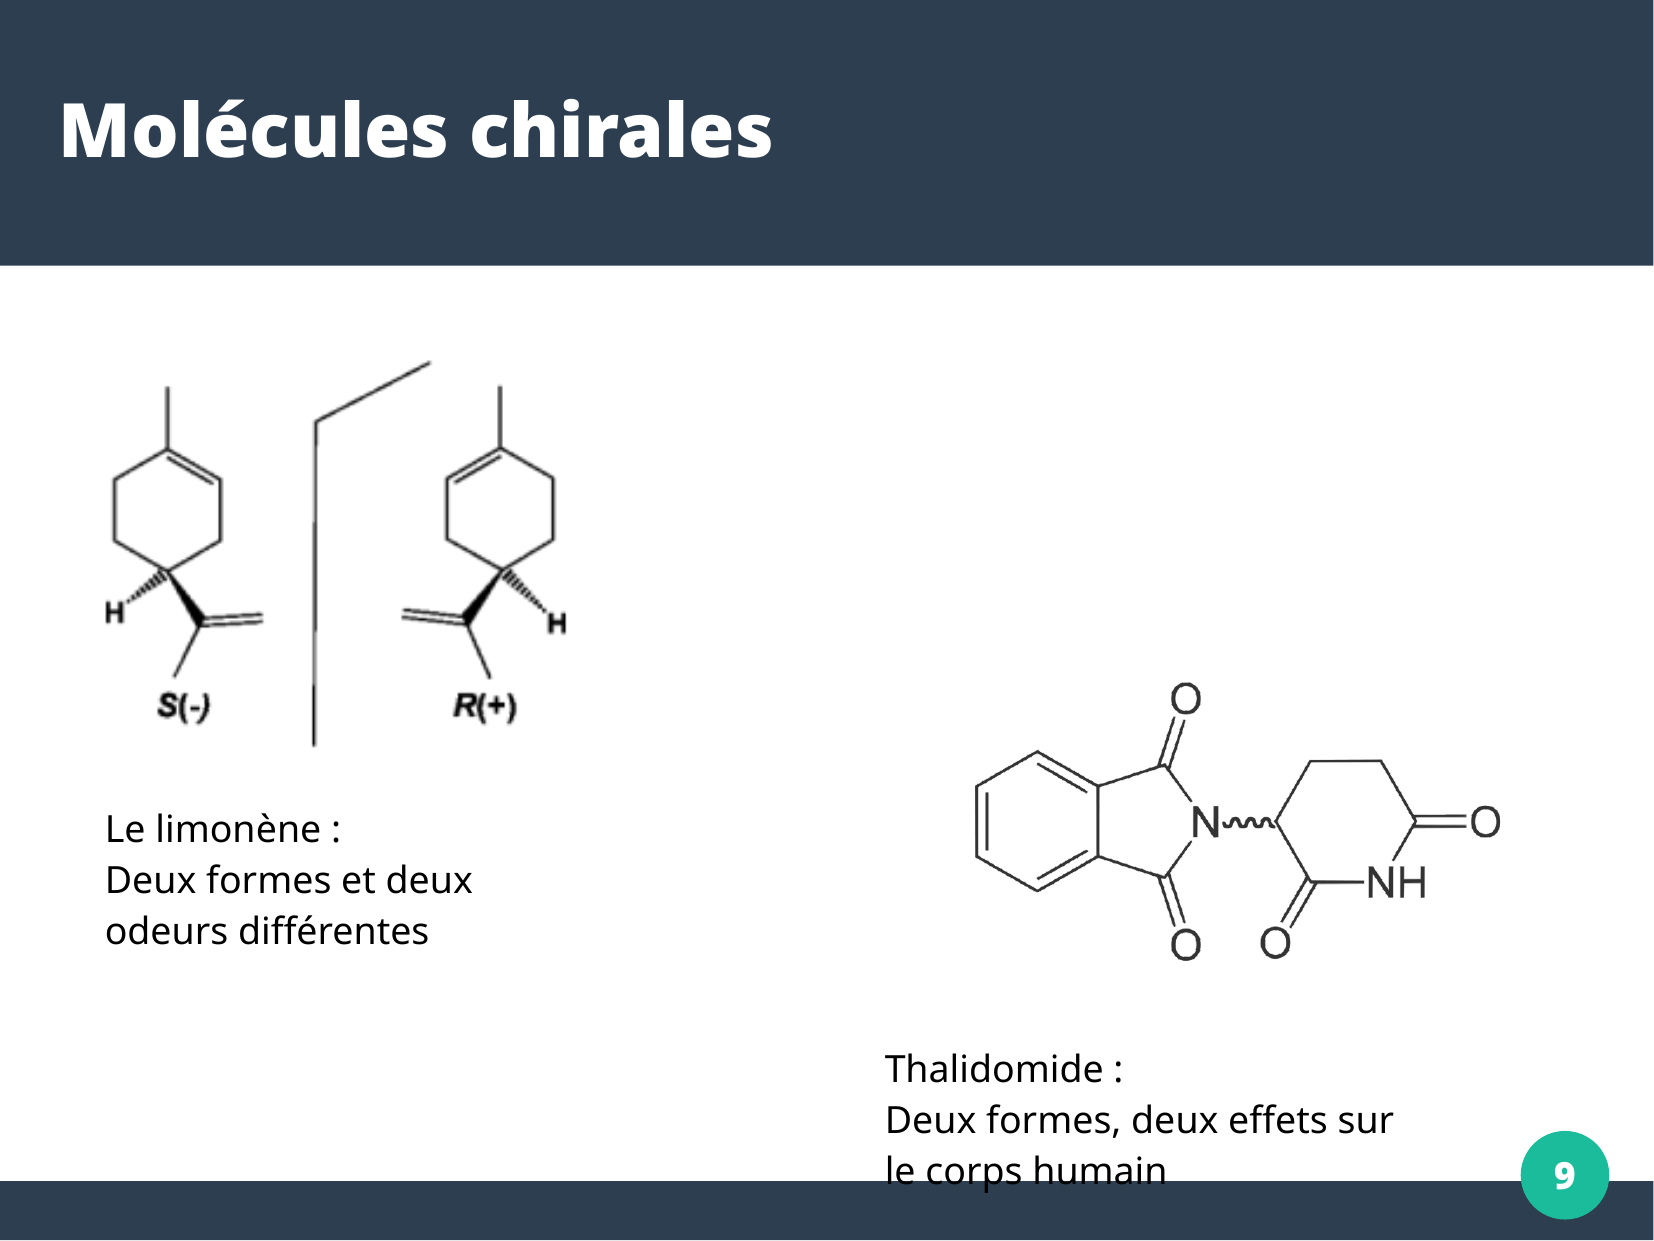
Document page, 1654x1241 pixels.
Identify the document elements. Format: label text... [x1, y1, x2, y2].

text_box Le limonène : Deux formes et deux odeurs différentes [90, 795, 586, 941]
title Molécules chirales [59, 49, 1595, 207]
picture [948, 654, 1526, 985]
text_box Thalidomide : Deux formes, deux effets sur le corps humain [870, 1035, 1426, 1224]
picture [102, 359, 571, 751]
